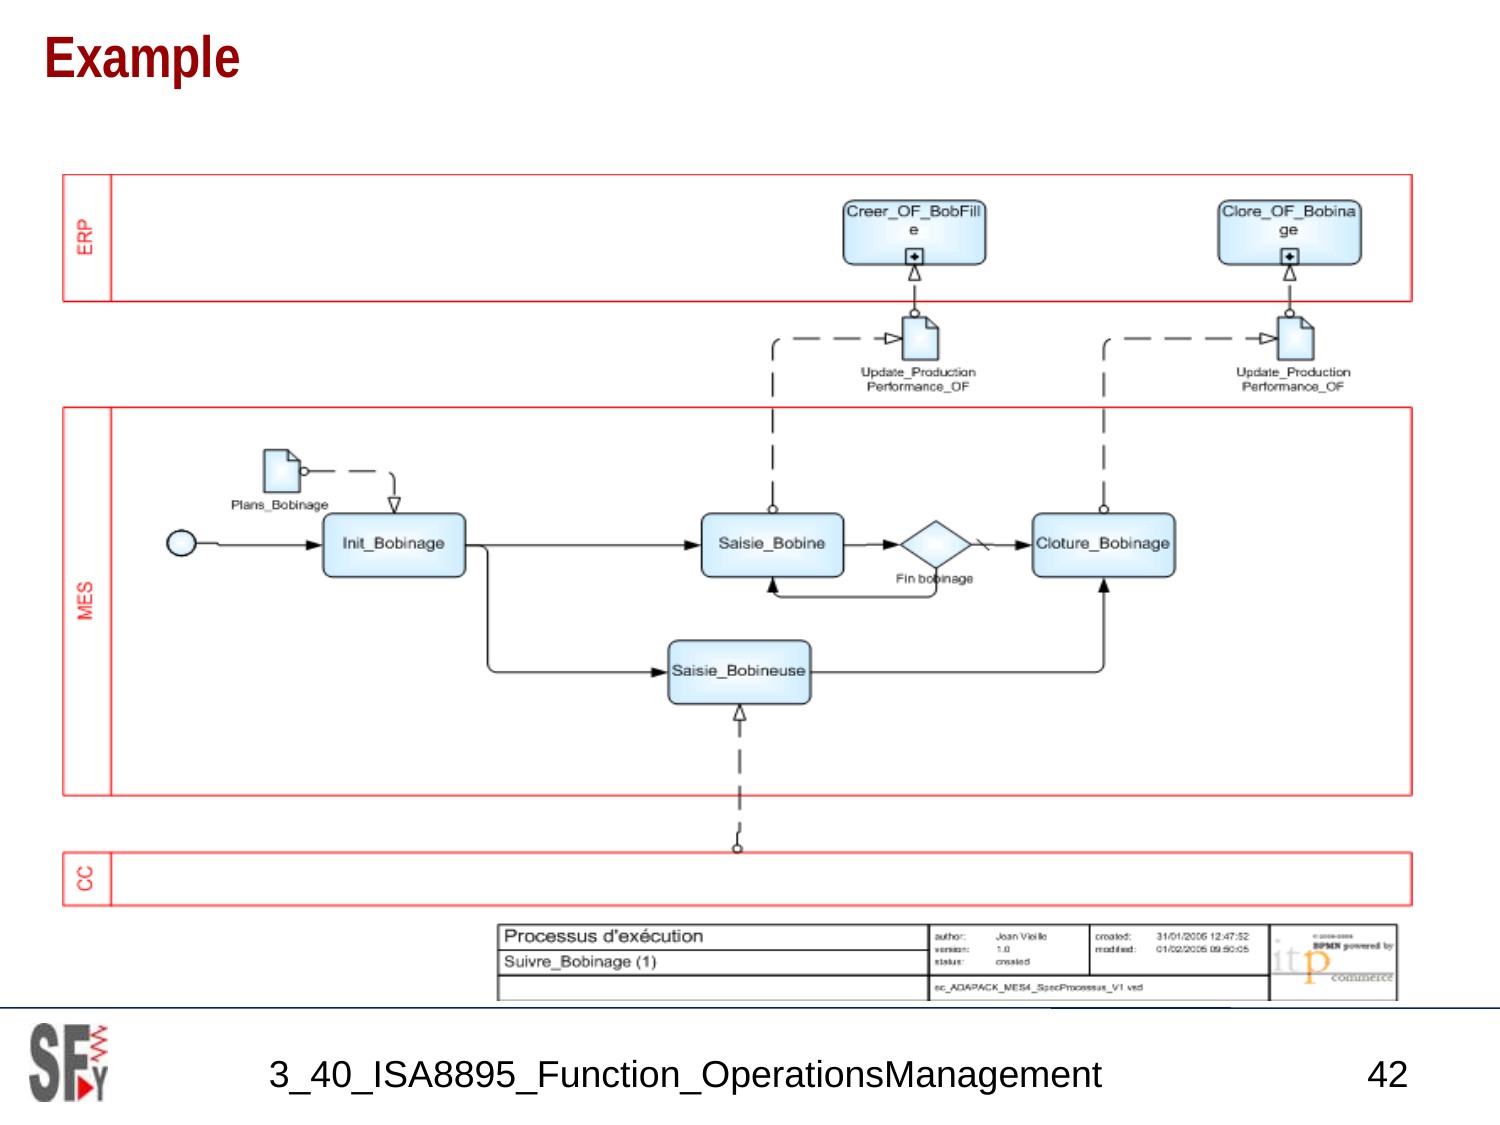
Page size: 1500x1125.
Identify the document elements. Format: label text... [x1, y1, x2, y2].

title Example [29, 12, 1471, 138]
slide_number <numéro> [1352, 1034, 1490, 1103]
picture [29, 1023, 108, 1102]
picture [62, 174, 1413, 1001]
footer 3_40_ISA8895_Function_OperationsManagement [253, 1034, 1336, 1103]
